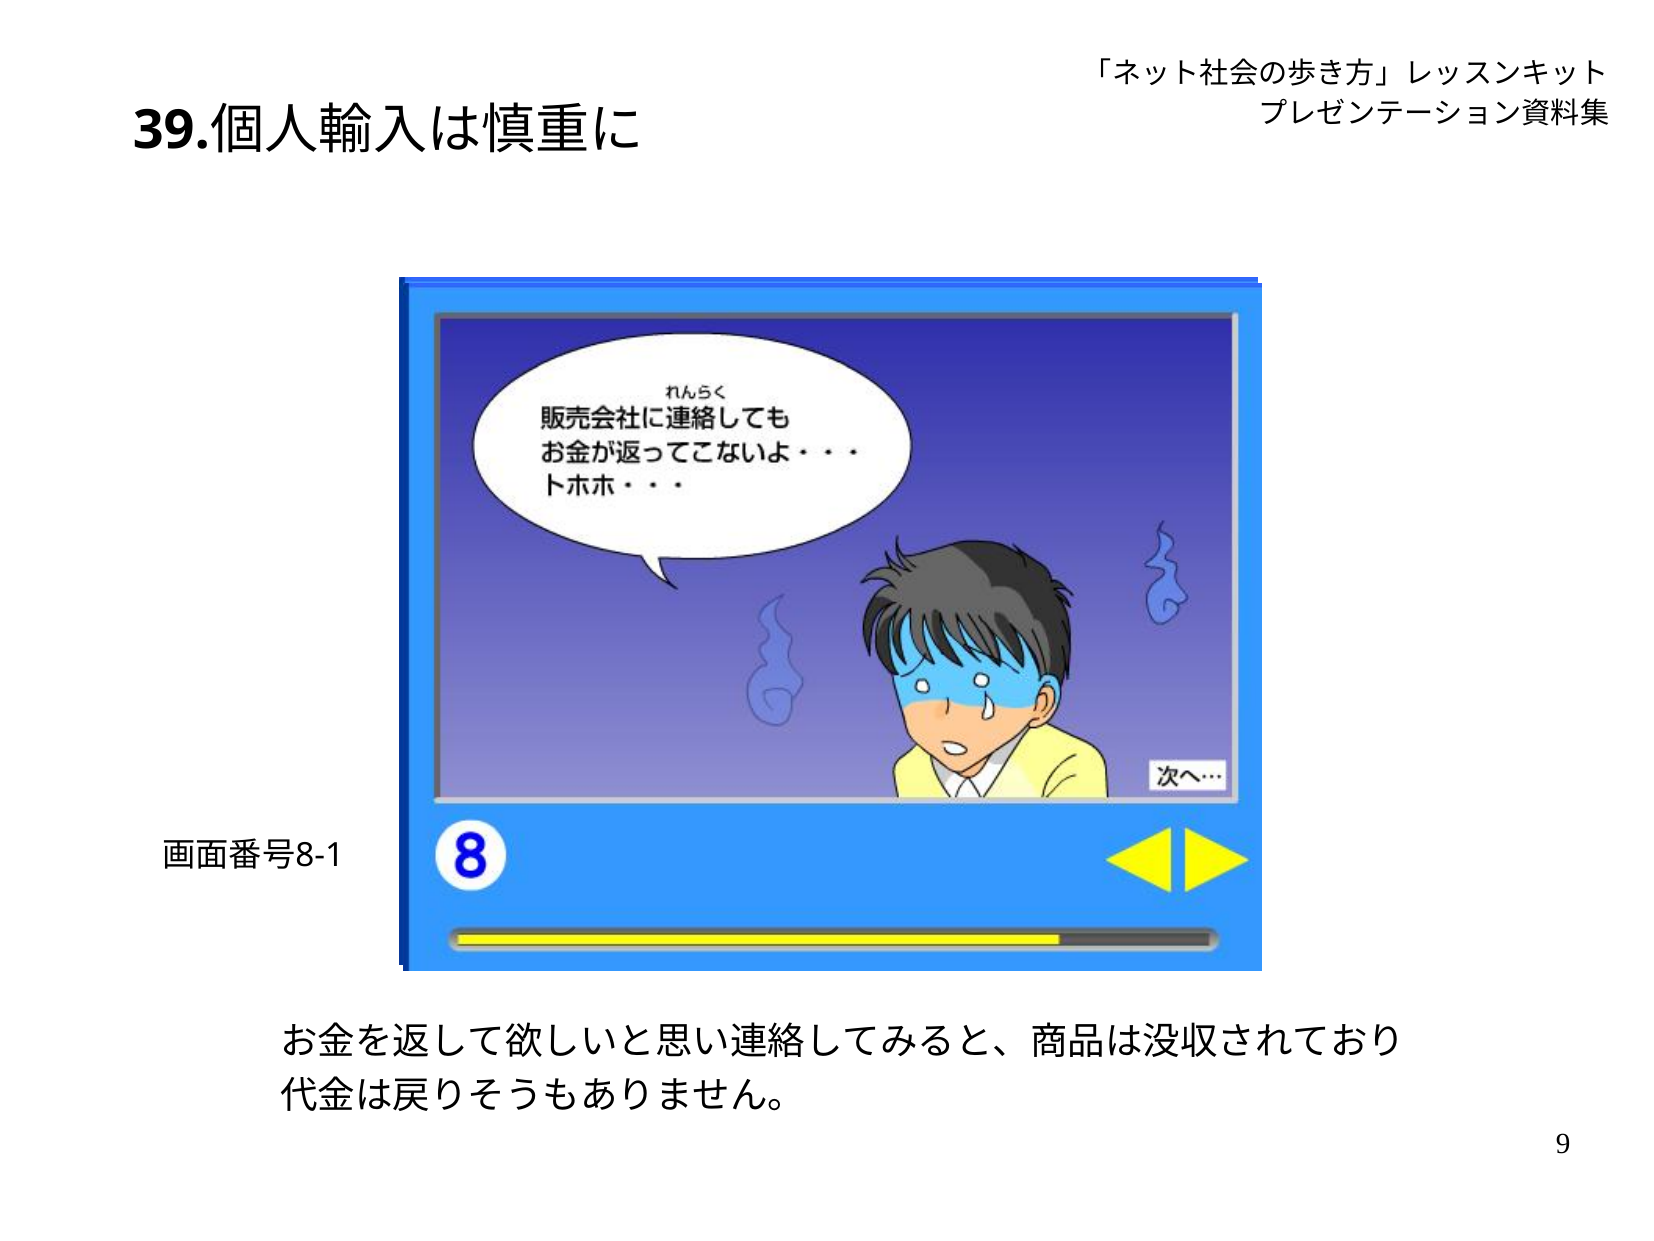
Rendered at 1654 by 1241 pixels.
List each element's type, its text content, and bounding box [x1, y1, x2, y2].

text_box 「ネット社会の歩き方」レッスンキット プレゼンテーション資料集 [1062, 44, 1625, 139]
text_box 画面番号8-1 [147, 826, 384, 882]
text_box お金を返して欲しいと思い連絡してみると、商品は没収されており代金は戻りそうもありません。 [265, 1003, 1447, 1128]
picture [399, 277, 1262, 971]
text_box 39.個人輸入は慎重に [118, 88, 1241, 169]
